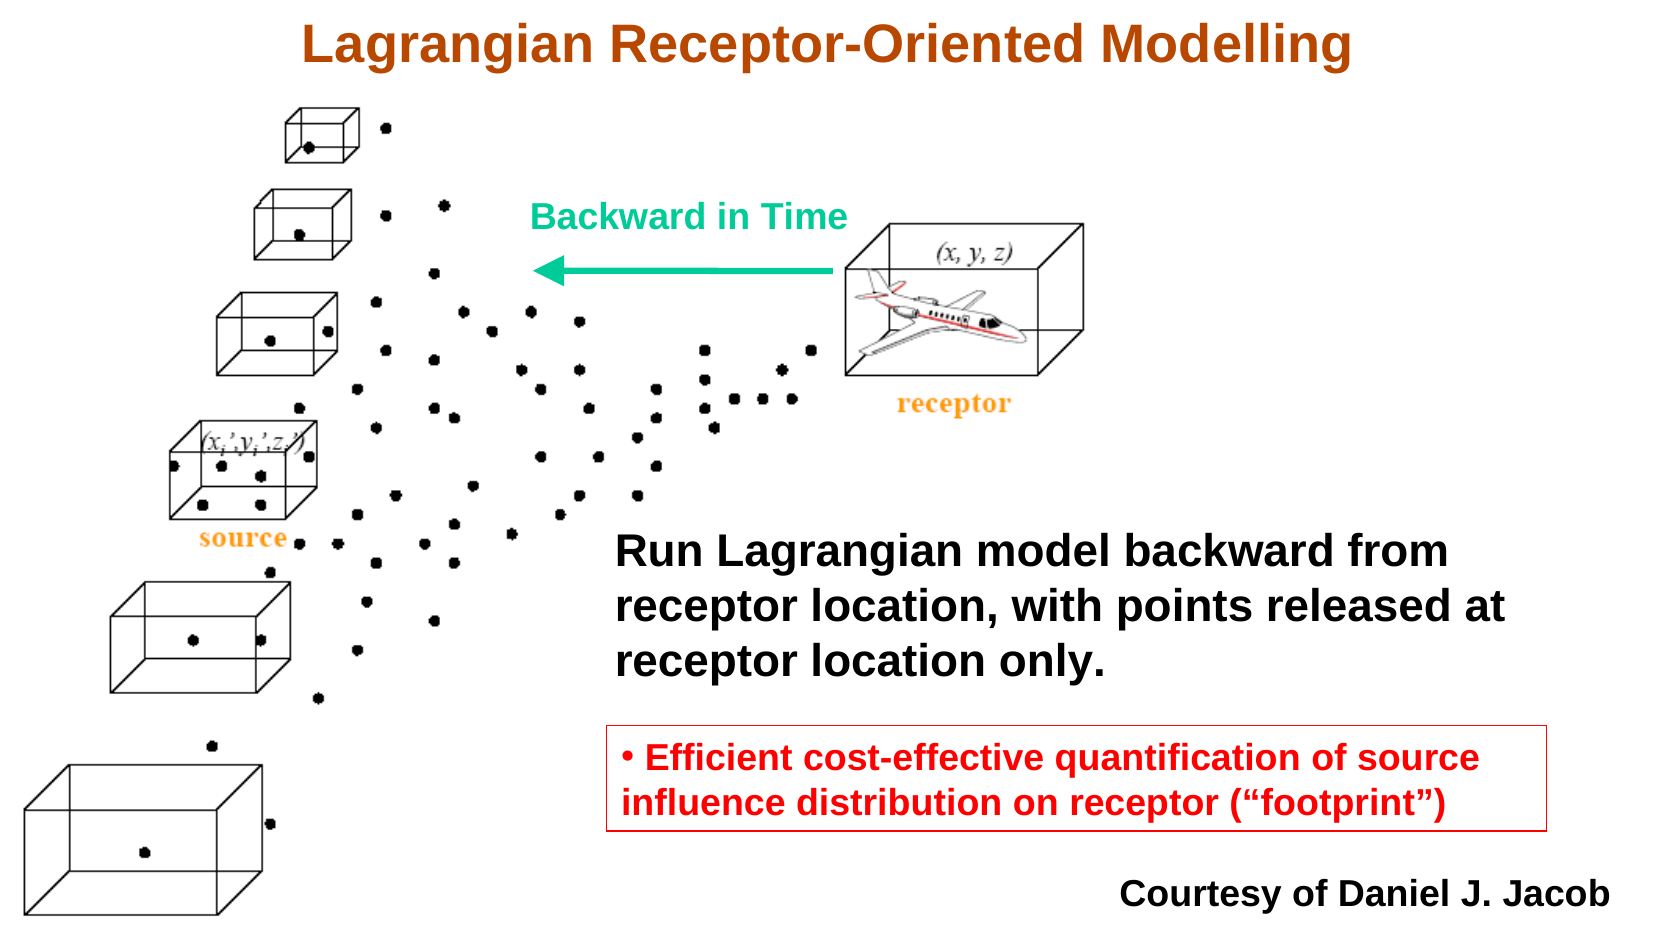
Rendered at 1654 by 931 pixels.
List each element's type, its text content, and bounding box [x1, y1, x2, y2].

text_box Courtesy of Daniel J. Jacob [1104, 860, 1627, 922]
picture [2, 95, 1100, 928]
text_box Run Lagrangian model backward from receptor location, with points released at receptor location only. [600, 513, 1652, 694]
text_box Lagrangian Receptor-Oriented Modelling [3, 6, 1654, 75]
text_box Efficient cost-effective quantification of source influence distribution on receptor (“footprint”) [606, 725, 1547, 831]
text_box Backward in Time [514, 183, 864, 245]
